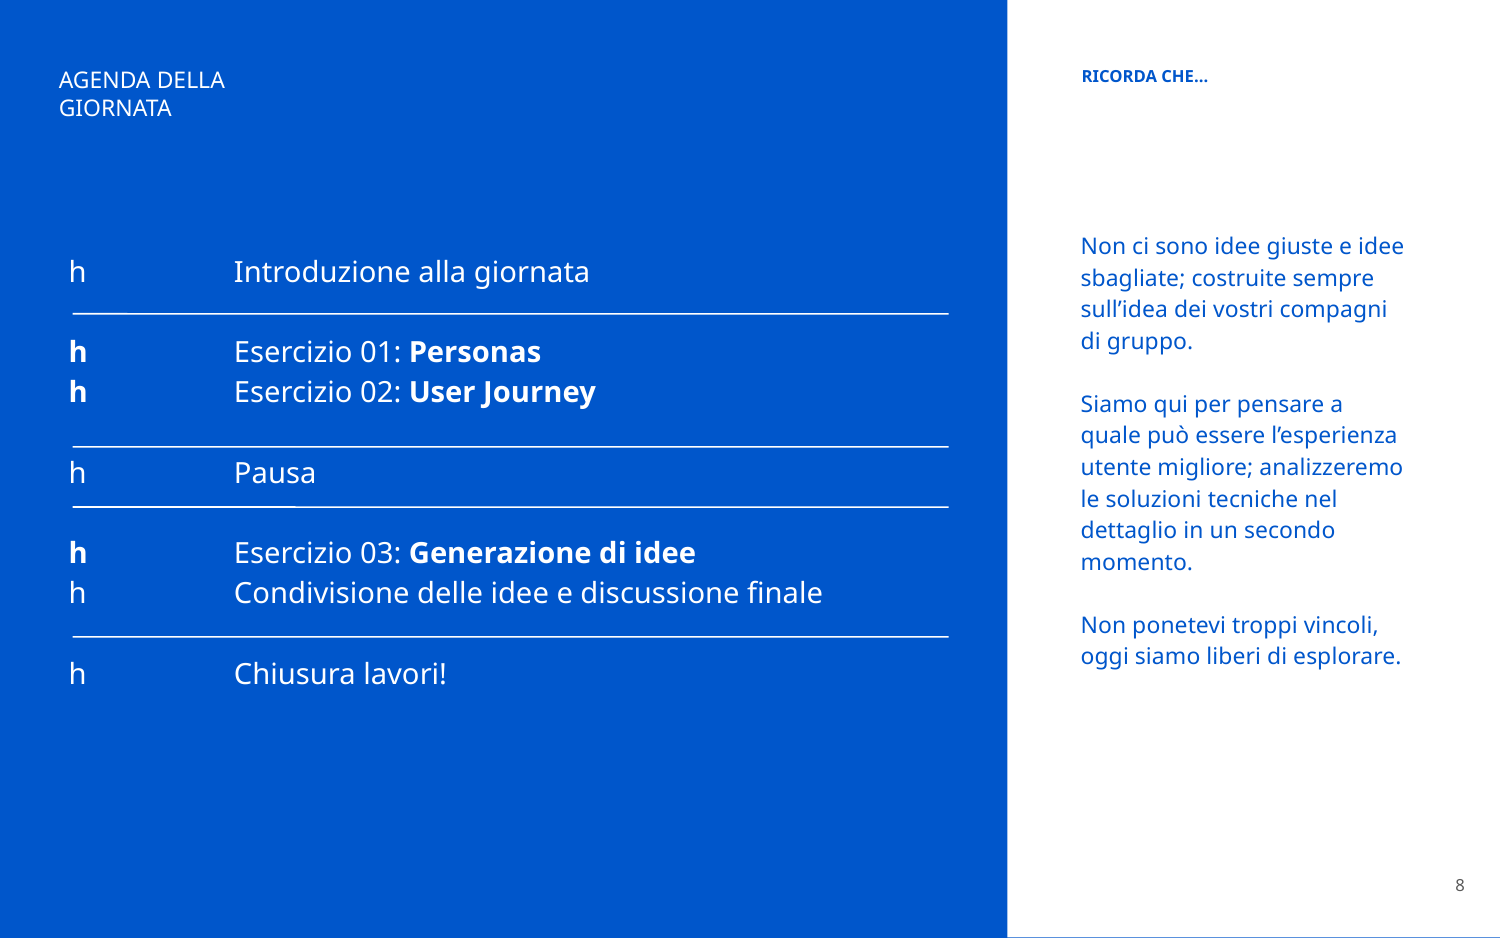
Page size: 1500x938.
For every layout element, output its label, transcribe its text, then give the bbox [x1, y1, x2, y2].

text_box AGENDA DELLA GIORNATA [43, 50, 344, 140]
text_box [1007, 0, 1500, 938]
text_box Introduzione alla giornata Esercizio 01: Personas Esercizio 02: User Journey Pausa Esercizio 03: Generazione di idee Condivisione delle idee e discussione finale Chiusura lavori! [218, 198, 1058, 850]
text_box RICORDA CHE… [1066, 50, 1367, 139]
text_box h h h h h h h [53, 198, 218, 850]
text_box Non ci sono idee giuste e idee sbagliate; costruite sempre sull’idea dei vostri compagni di gruppo. Siamo qui per pensare a quale può essere l’esperienza utente migliore; analizzeremo le soluzioni tecniche nel dettaglio in un secondo momento. Non ponetevi troppi vincoli, oggi siamo liberi di esplorare. [1065, 212, 1423, 329]
slide_number <number> [1389, 849, 1480, 922]
